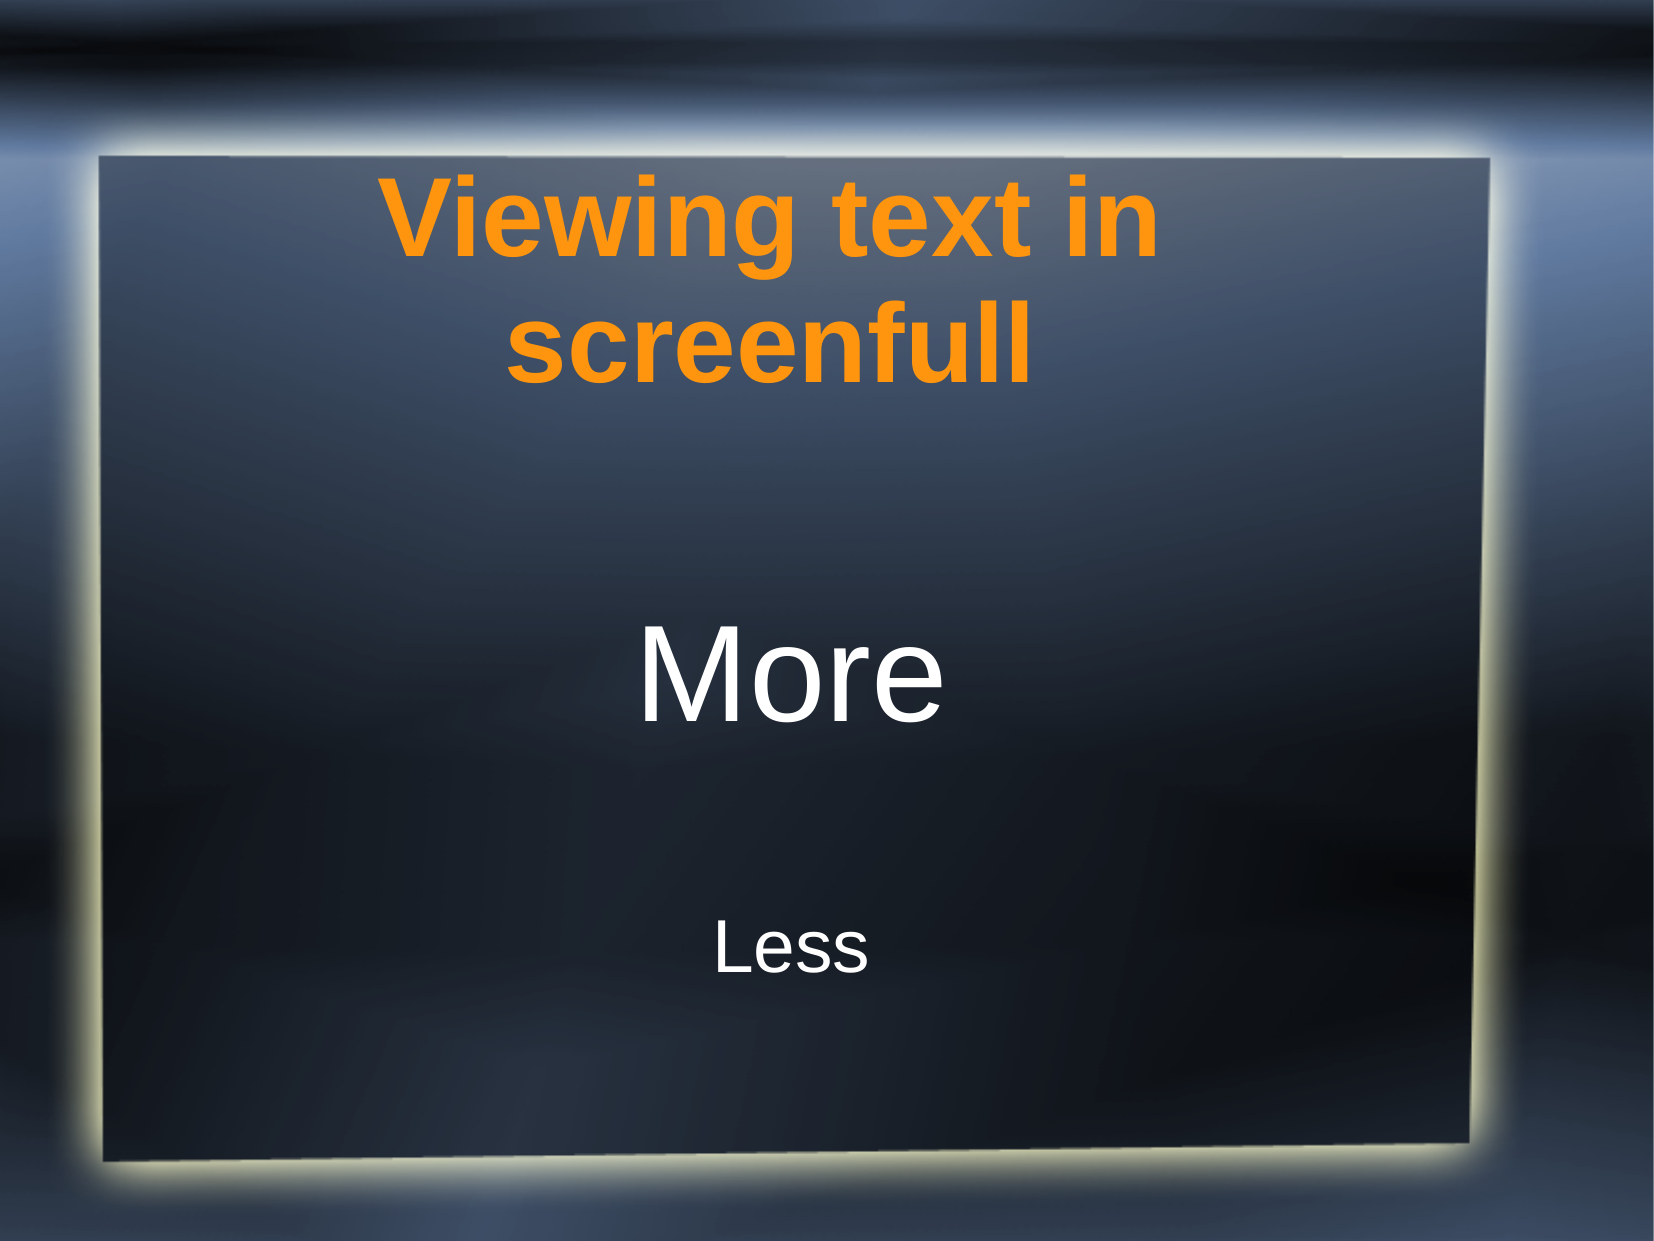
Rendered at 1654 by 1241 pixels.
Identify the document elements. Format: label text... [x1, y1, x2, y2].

title Viewing text in screenfull [124, 155, 1418, 407]
subtitle More Less [135, 479, 1447, 1107]
picture [0, 0, 1654, 1241]
